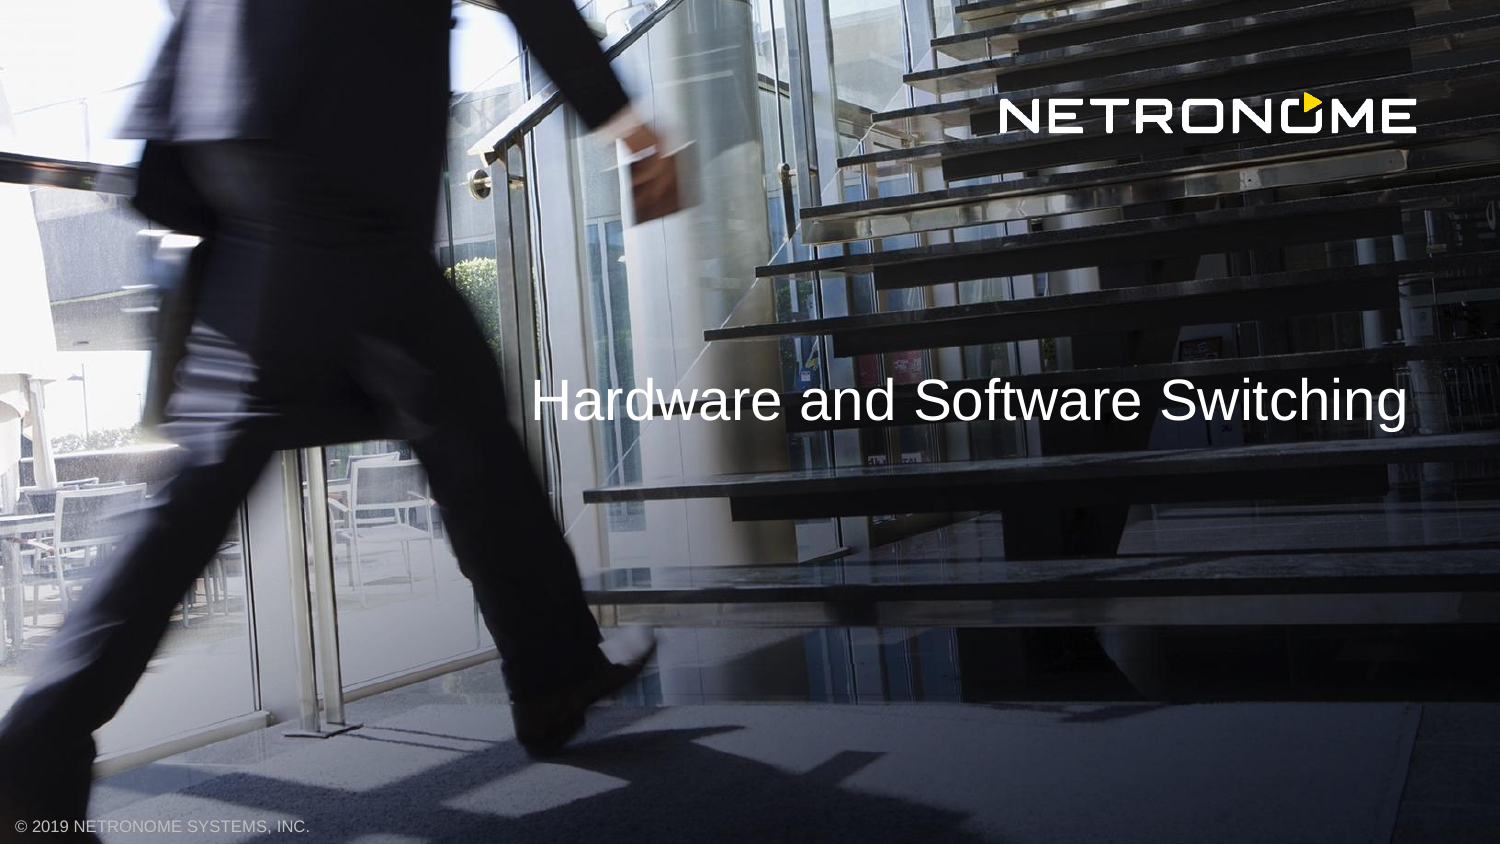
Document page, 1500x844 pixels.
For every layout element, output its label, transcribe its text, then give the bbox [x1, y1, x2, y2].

title Hardware and Software Switching [474, 347, 1425, 533]
picture [0, 0, 1500, 842]
